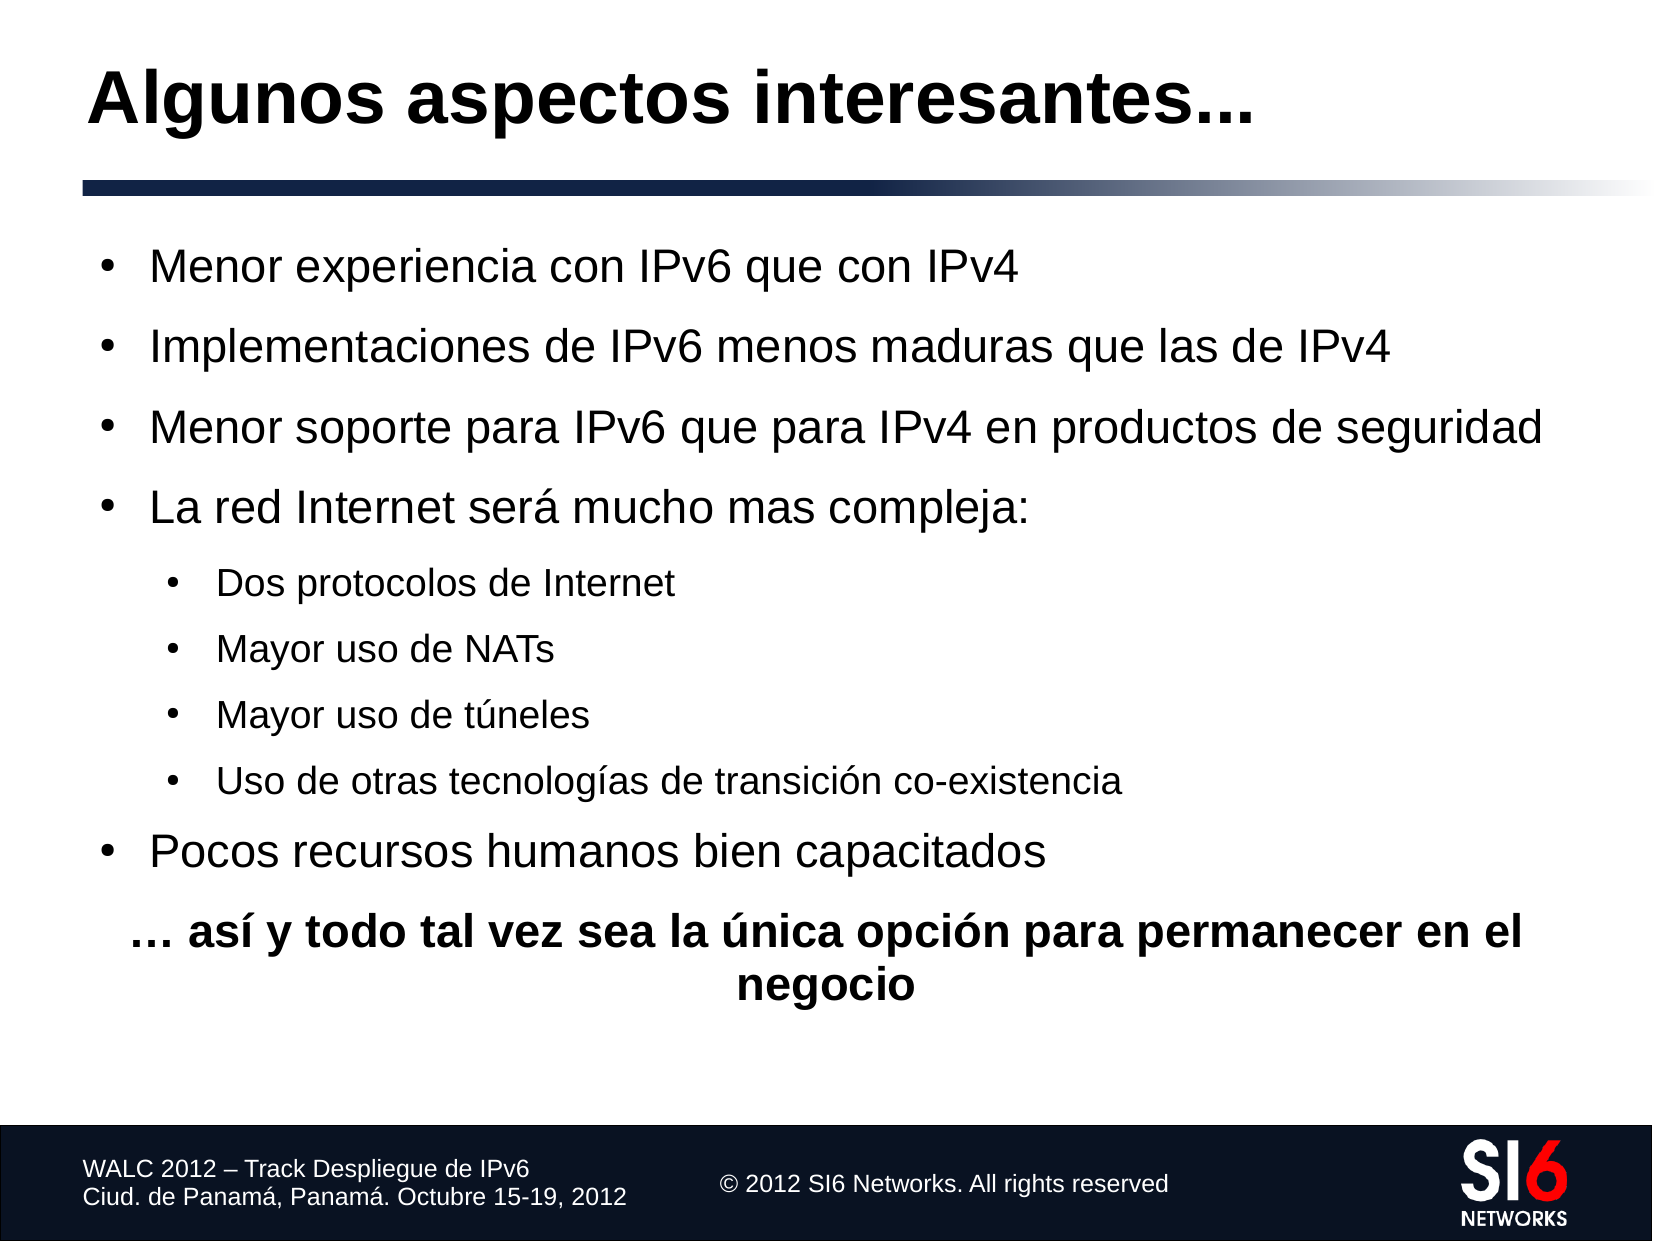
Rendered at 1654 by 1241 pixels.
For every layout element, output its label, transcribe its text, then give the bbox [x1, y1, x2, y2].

picture [1461, 1139, 1567, 1226]
title Algunos aspectos interesantes... [86, 30, 1576, 166]
list Menor experiencia con IPv6 que con IPv4 Implementaciones de IPv6 menos maduras que las de IPv4 Menor soporte para IPv6 que para IPv4 en productos de seguridad La red Internet será mucho mas compleja: Dos protocolos de Internet Mayor uso de NATs Mayor uso de túneles Uso de otras tecnologías de transición co-existencia Pocos recursos humanos bien capacitados … así y todo tal vez sea la única opción para permanecer en el negocio [82, 240, 1571, 1059]
